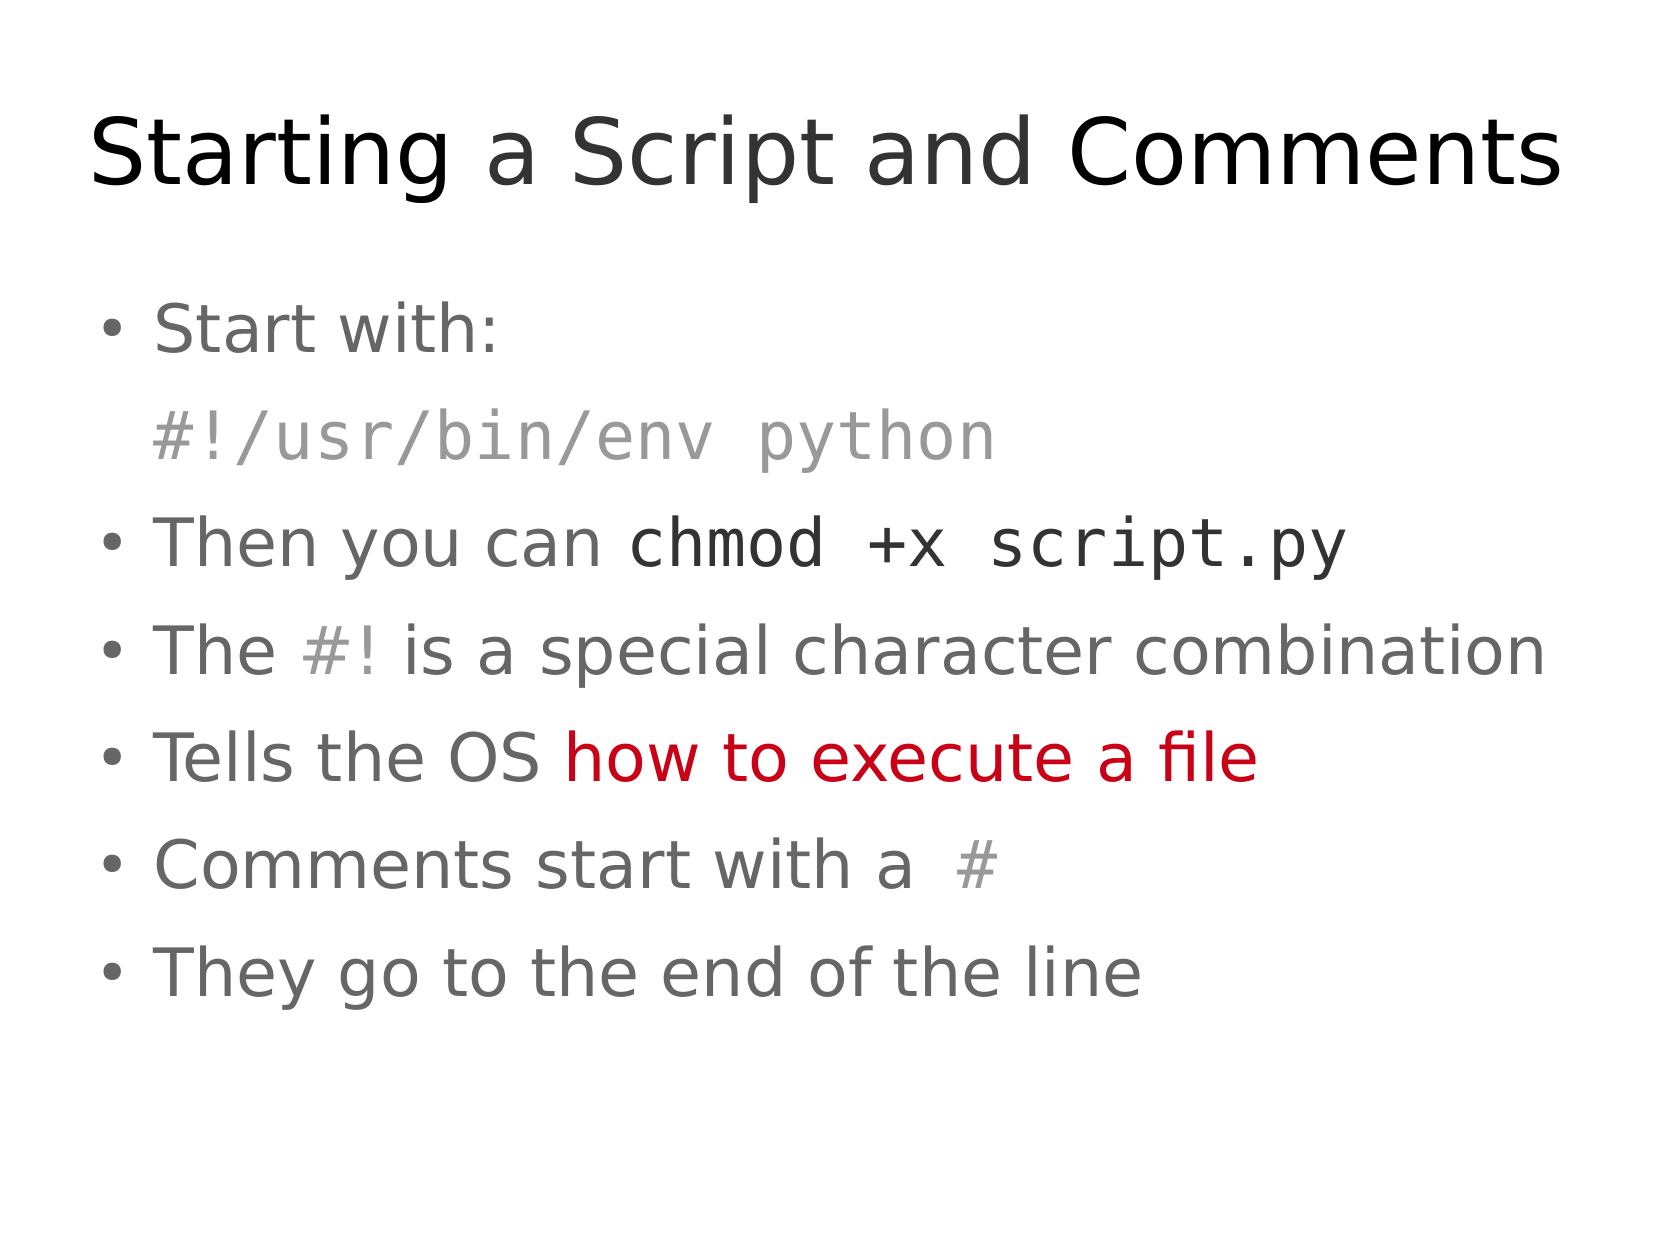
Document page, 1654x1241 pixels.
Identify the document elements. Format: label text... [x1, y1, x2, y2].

list Start with: #!/usr/bin/env python Then you can chmod +x script.py The #! is a special character combination Tells the OS how to execute a file Comments start with a # They go to the end of the line [82, 290, 1571, 1109]
title Starting a Script and Comments [82, 56, 1571, 250]
